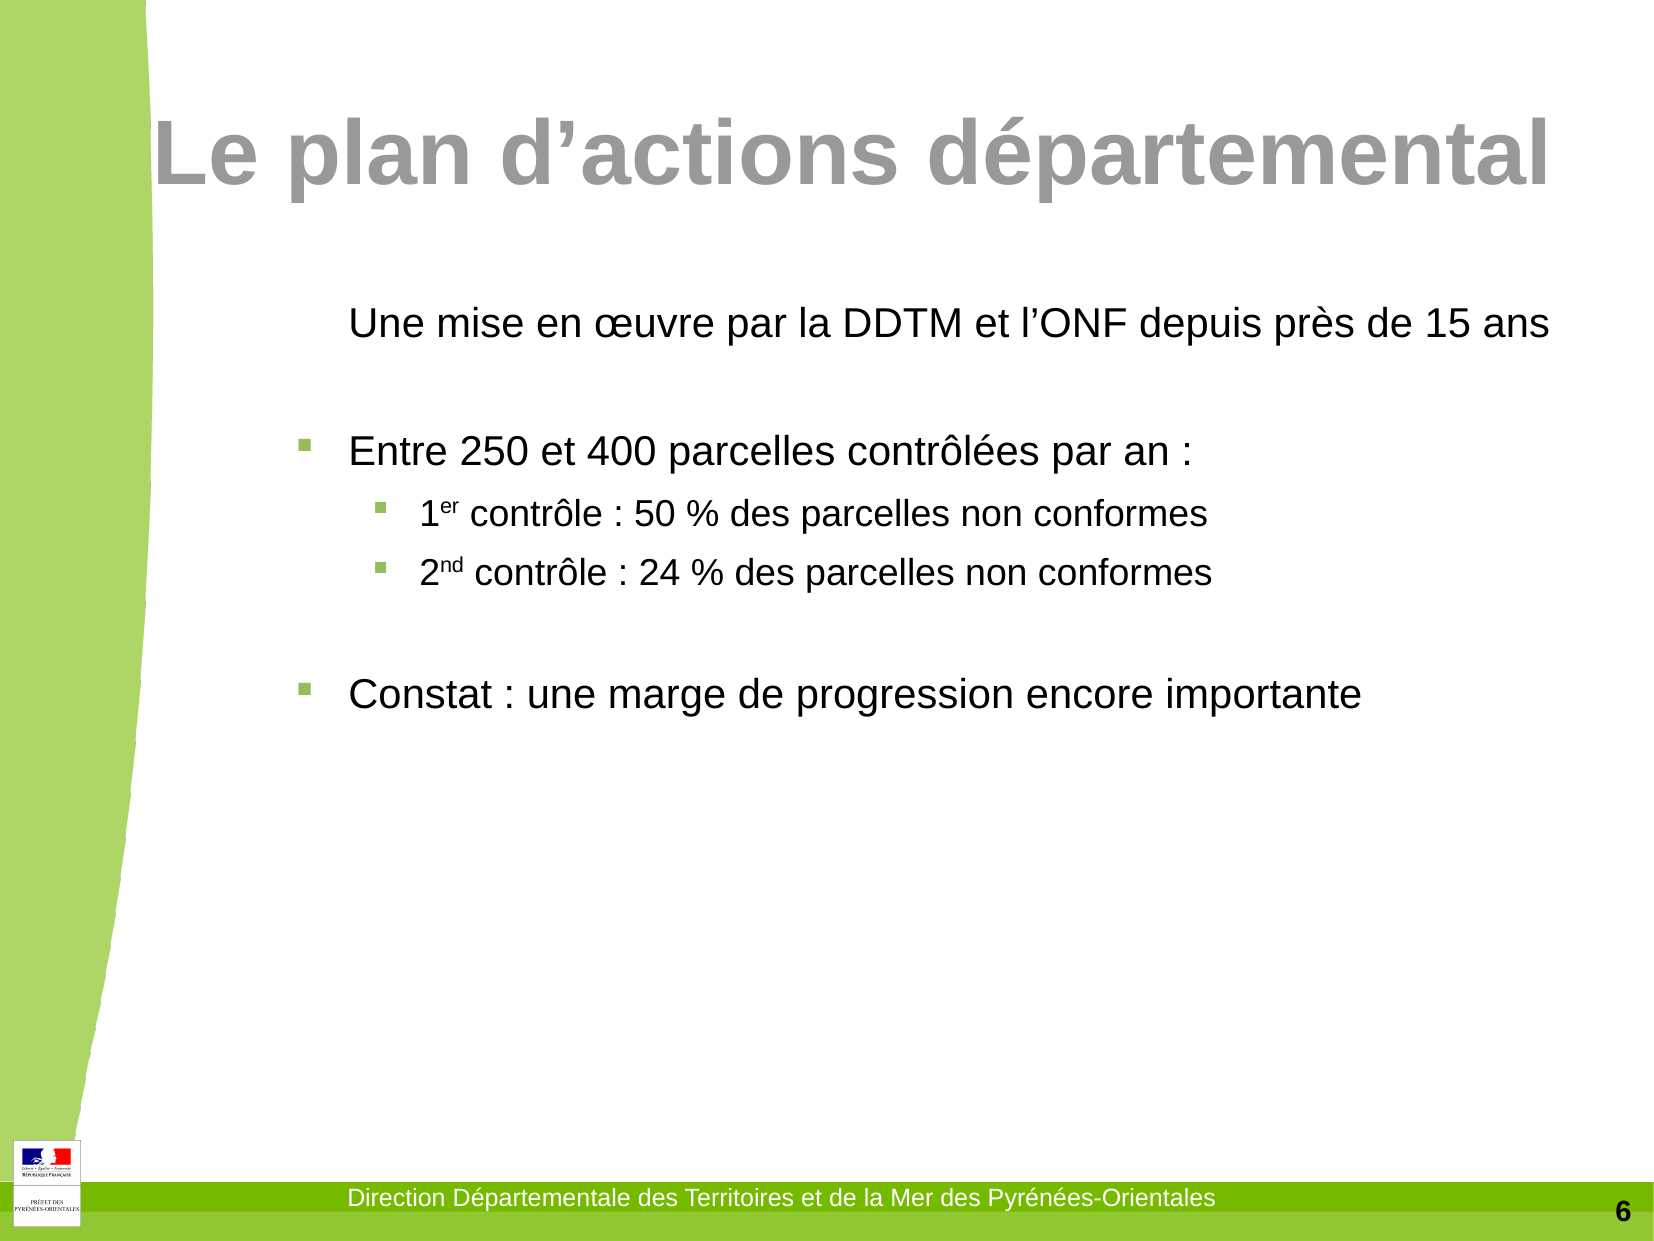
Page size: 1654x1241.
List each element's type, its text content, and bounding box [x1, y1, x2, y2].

picture [0, 0, 1654, 1241]
title Le plan d’actions départemental [136, 56, 1571, 250]
list Une mise en œuvre par la DDTM et l’ONF depuis près de 15 ans Entre 250 et 400 parcelles contrôlées par an : 1er contrôle : 50 % des parcelles non conformes 2nd contrôle : 24 % des parcelles non conformes Constat : une marge de progression encore importante [206, 299, 1595, 840]
